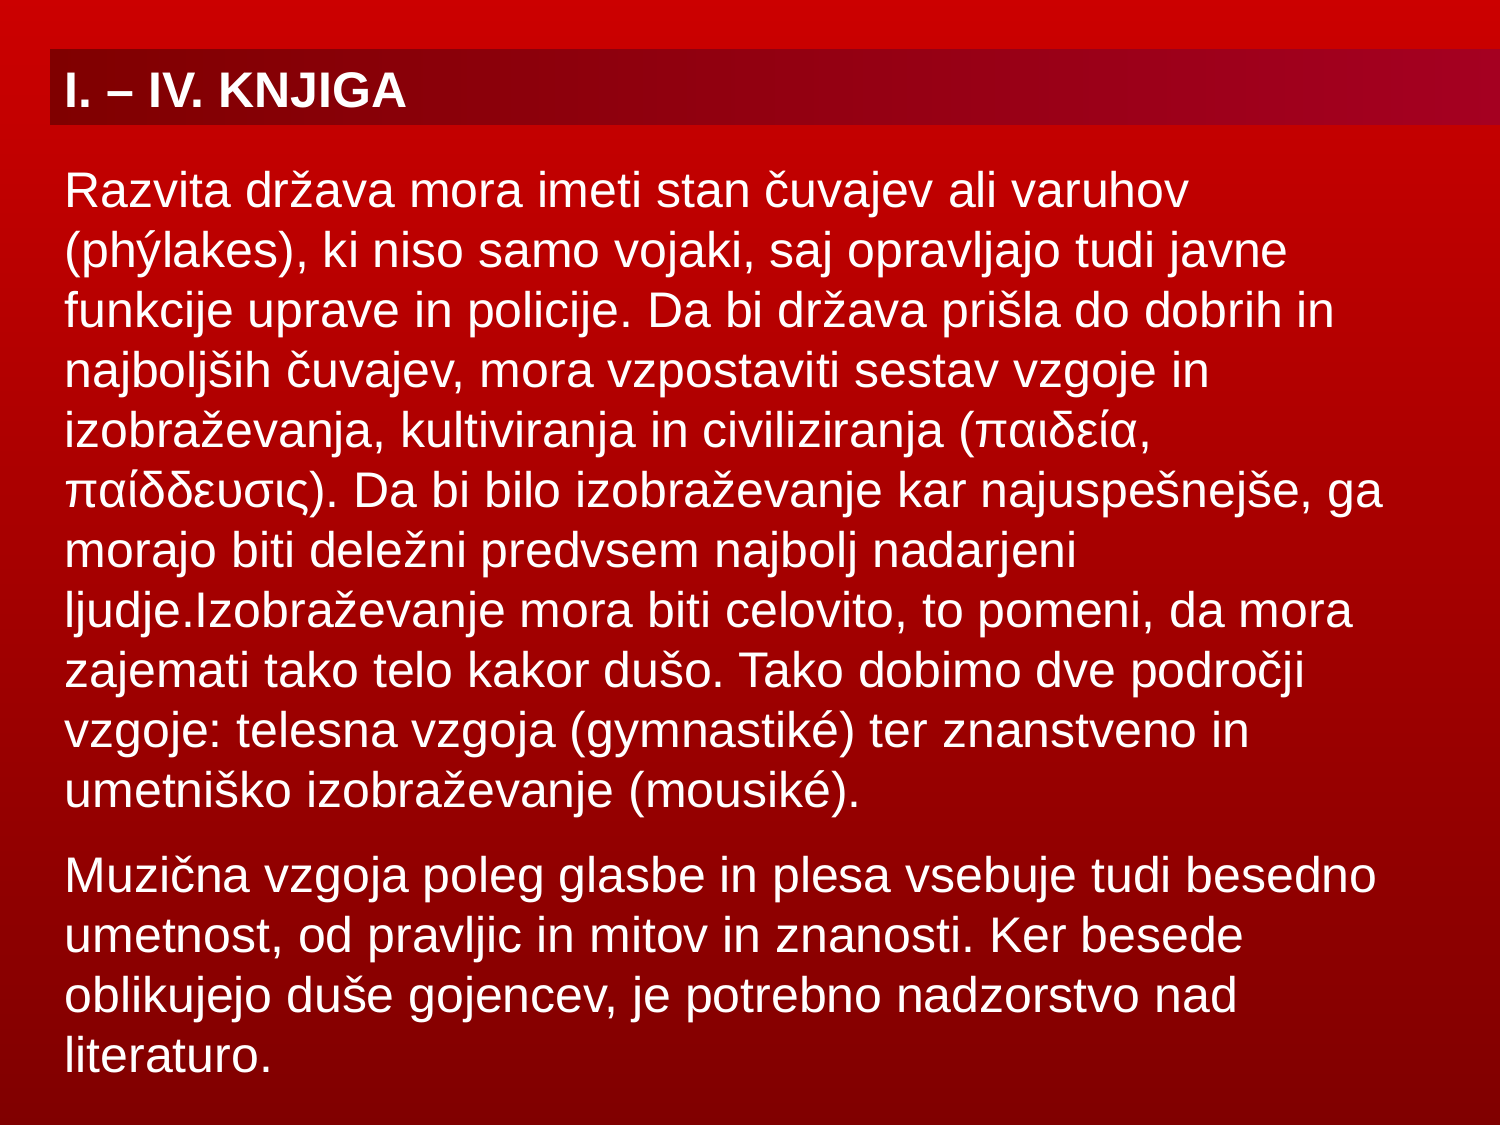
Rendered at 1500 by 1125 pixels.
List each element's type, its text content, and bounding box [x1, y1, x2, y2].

text_box I. – IV. KNJIGA [50, 49, 1500, 125]
text_box Razvita država mora imeti stan čuvajev ali varuhov (phýlakes), ki niso samo vojaki, saj opravljajo tudi javne funkcije uprave in policije. Da bi država prišla do dobrih in najboljših čuvajev, mora vzpostaviti sestav vzgoje in izobraževanja, kultiviranja in civiliziranja (παιδεία, παίδδευσις). Da bi bilo izobraževanje kar najuspešnejše, ga morajo biti deležni predvsem najbolj nadarjeni ljudje.Izobraževanje mora biti celovito, to pomeni, da mora zajemati tako telo kakor dušo. Tako dobimo dve področji vzgoje: telesna vzgoja (gymnastiké) ter znanstveno in umetniško izobraževanje (mousiké). Muzična vzgoja poleg glasbe in plesa vsebuje tudi besedno umetnost, od pravljic in mitov in znanosti. Ker besede oblikujejo duše gojencev, je potrebno nadzorstvo nad literaturo. [50, 149, 1438, 1090]
